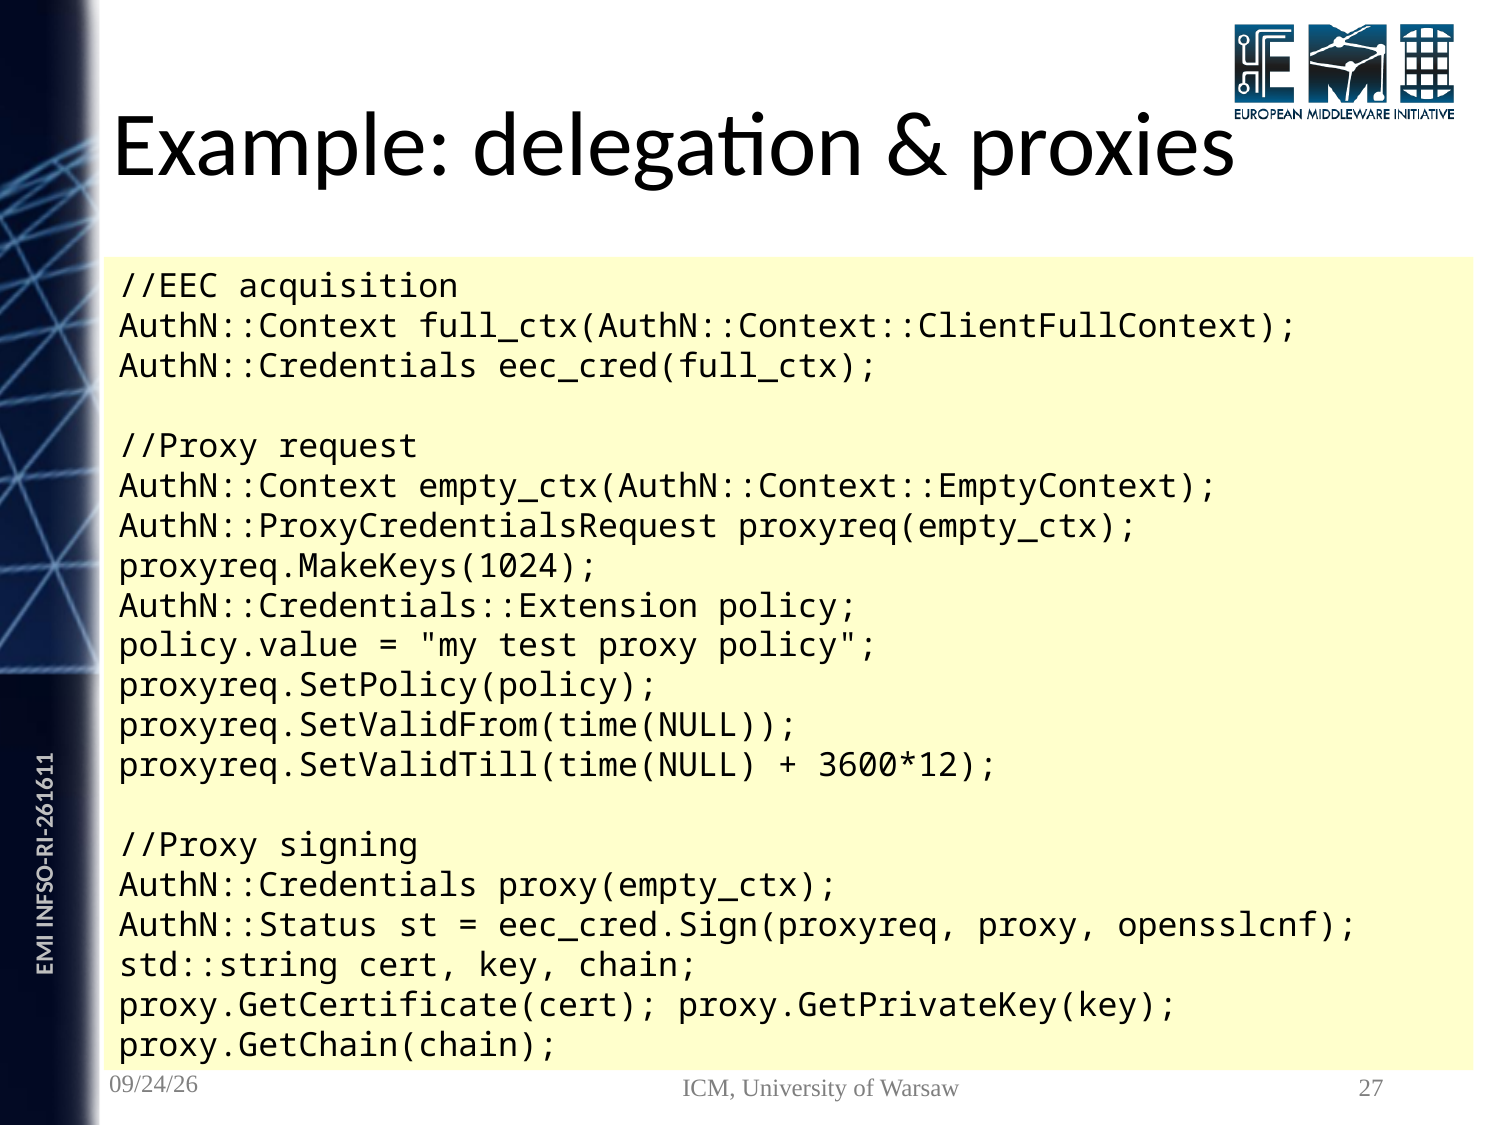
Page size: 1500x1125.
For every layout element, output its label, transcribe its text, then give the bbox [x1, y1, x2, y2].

title Example: delegation & proxies [112, 28, 1238, 249]
picture [1185, 8, 1500, 140]
picture [0, 0, 111, 1125]
text_box //EEC acquisition AuthN::Context full_ctx(AuthN::Context::ClientFullContext); AuthN::Credentials eec_cred(full_ctx); //Proxy request AuthN::Context empty_ctx(AuthN::Context::EmptyContext); AuthN::ProxyCredentialsRequest proxyreq(empty_ctx); proxyreq.MakeKeys(1024); AuthN::Credentials::Extension policy; policy.value = "my test proxy policy"; proxyreq.SetPolicy(policy); proxyreq.SetValidFrom(time(NULL)); proxyreq.SetValidTill(time(NULL) + 3600*12); //Proxy signing AuthN::Credentials proxy(empty_ctx); AuthN::Status st = eec_cred.Sign(proxyreq, proxy, opensslcnf); std::string cert, key, chain; proxy.GetCertificate(cert); proxy.GetPrivateKey(key); proxy.GetChain(chain); [103, 256, 1474, 1071]
